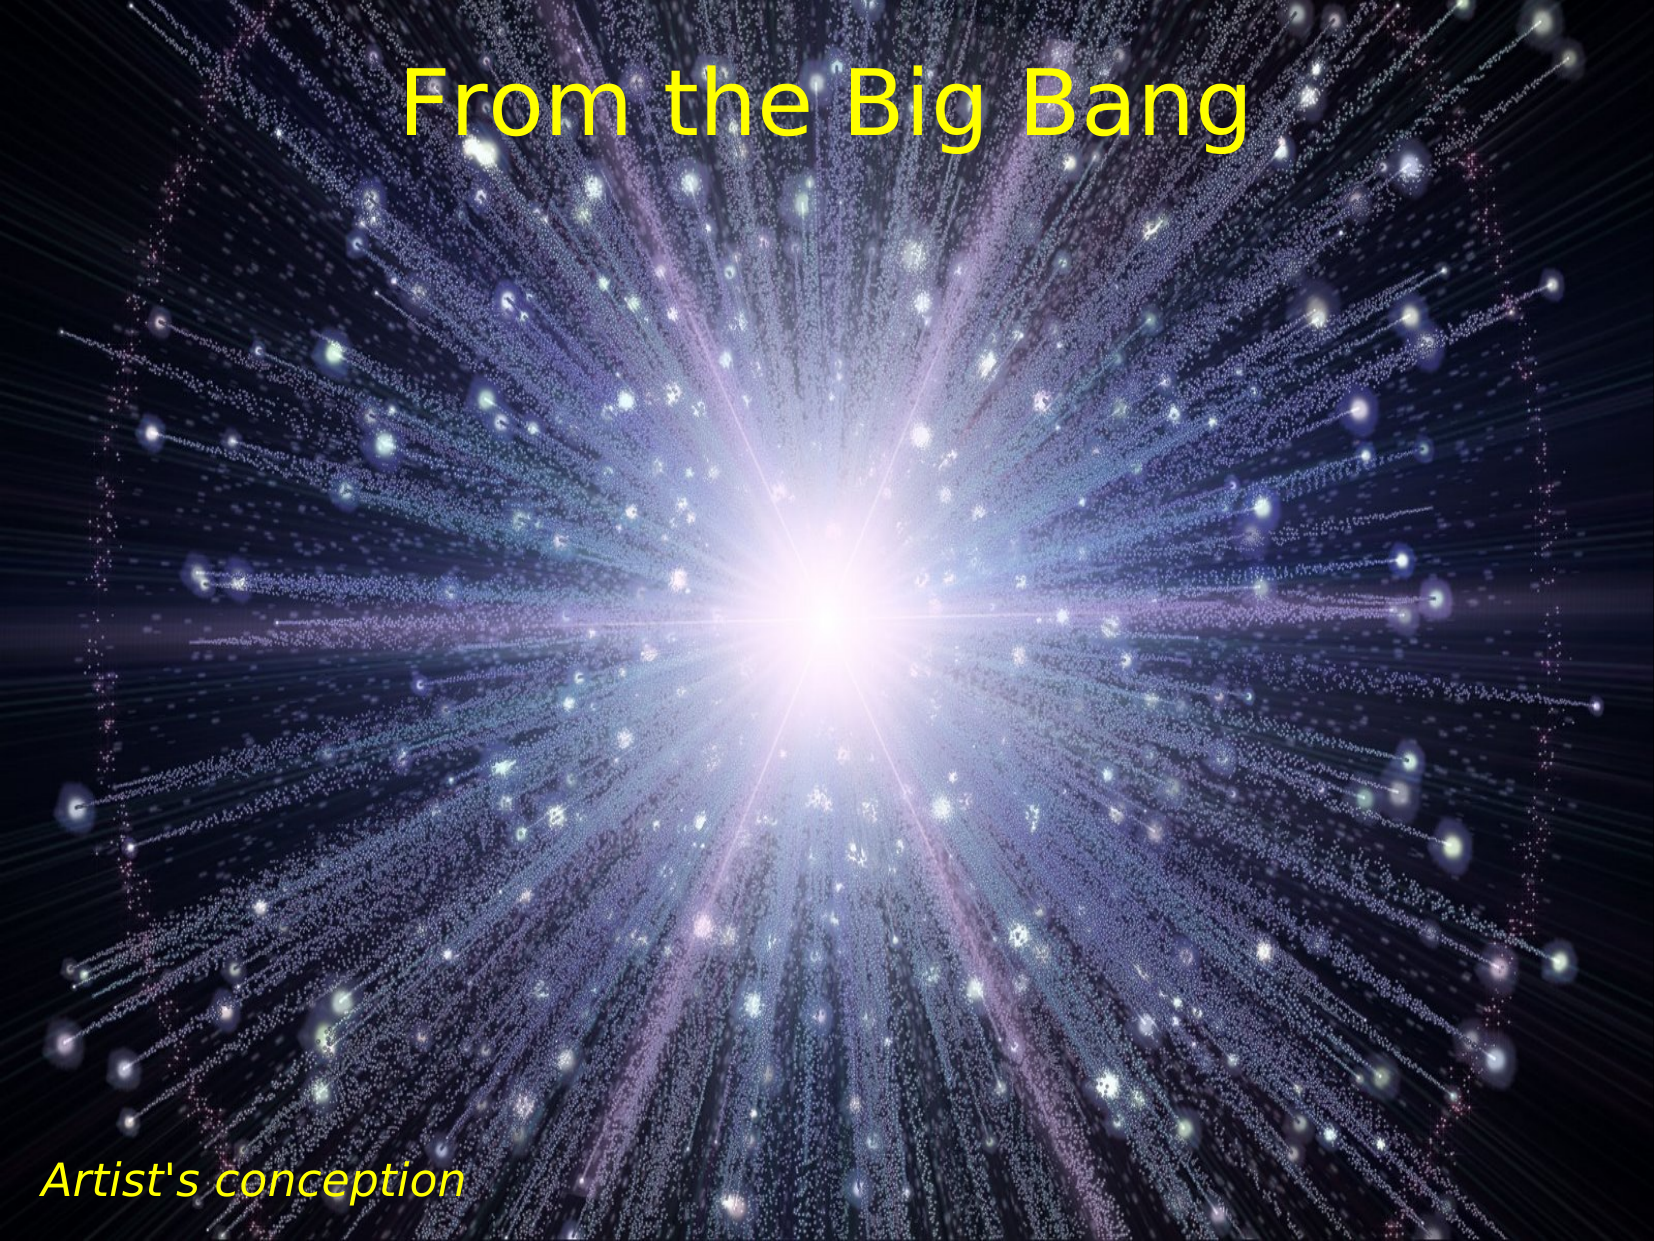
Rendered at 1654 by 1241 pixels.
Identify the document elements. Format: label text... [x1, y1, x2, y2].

picture [0, 0, 1654, 1241]
text_box Artist's conception [26, 1146, 482, 1216]
title From the Big Bang [82, 0, 1571, 208]
